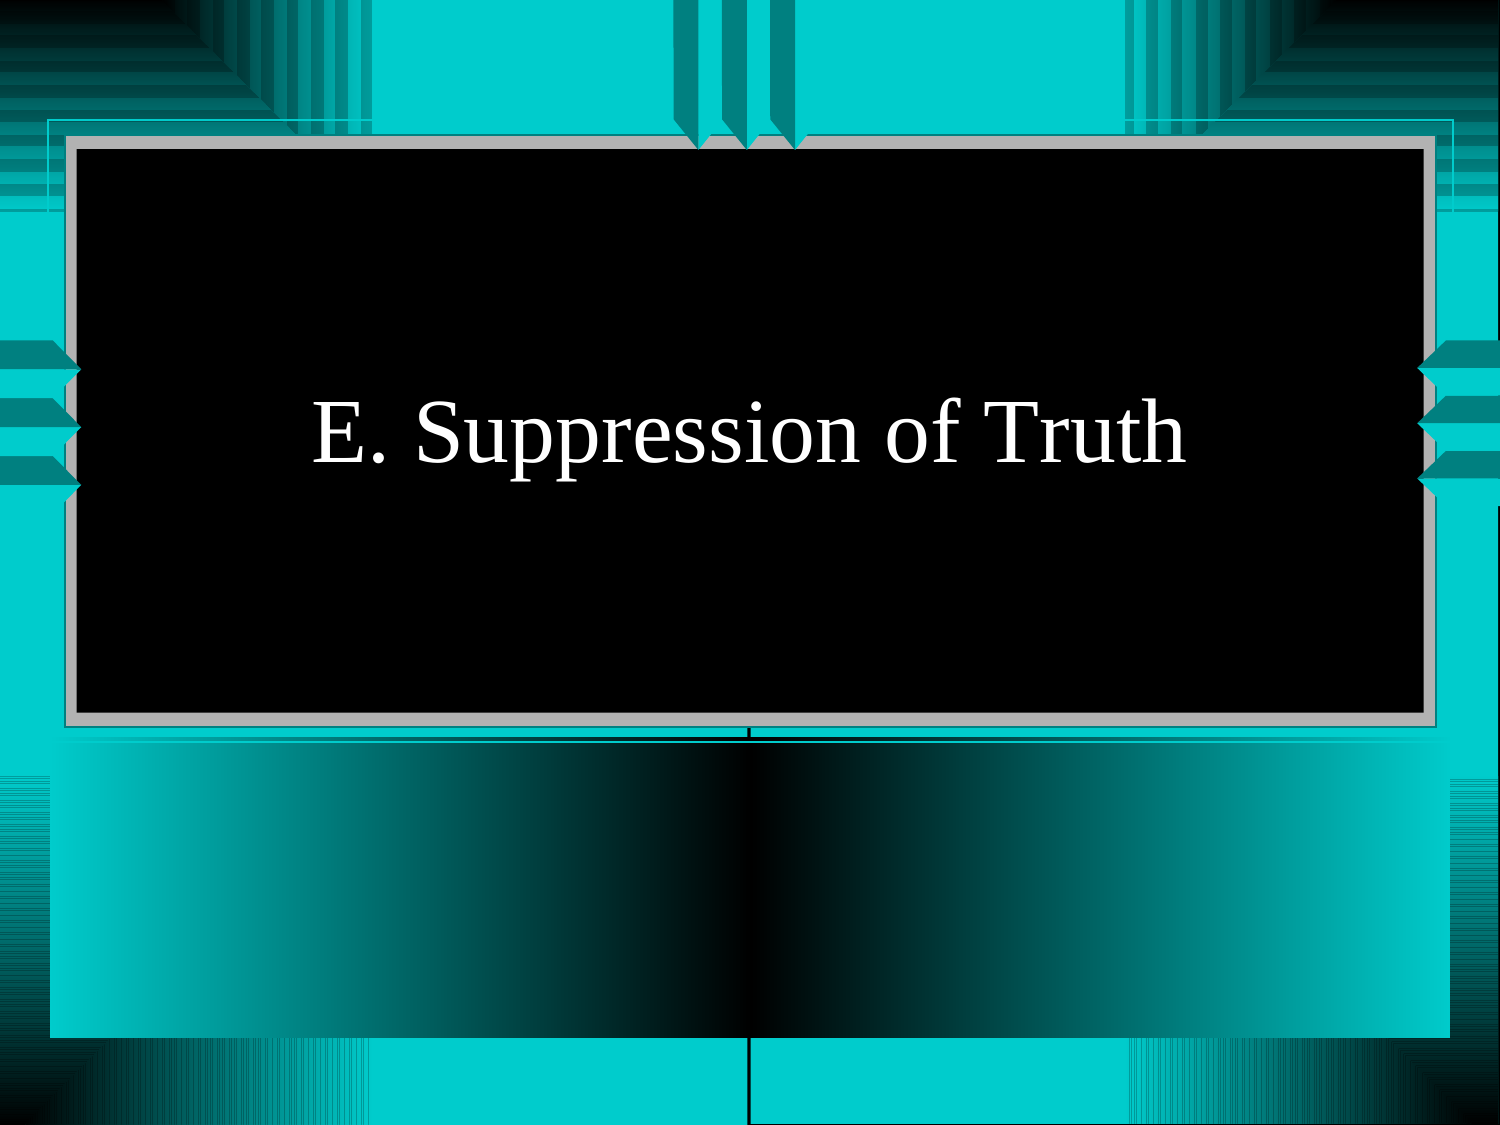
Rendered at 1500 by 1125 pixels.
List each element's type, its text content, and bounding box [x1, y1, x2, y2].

title E. Suppression of Truth [112, 337, 1388, 526]
